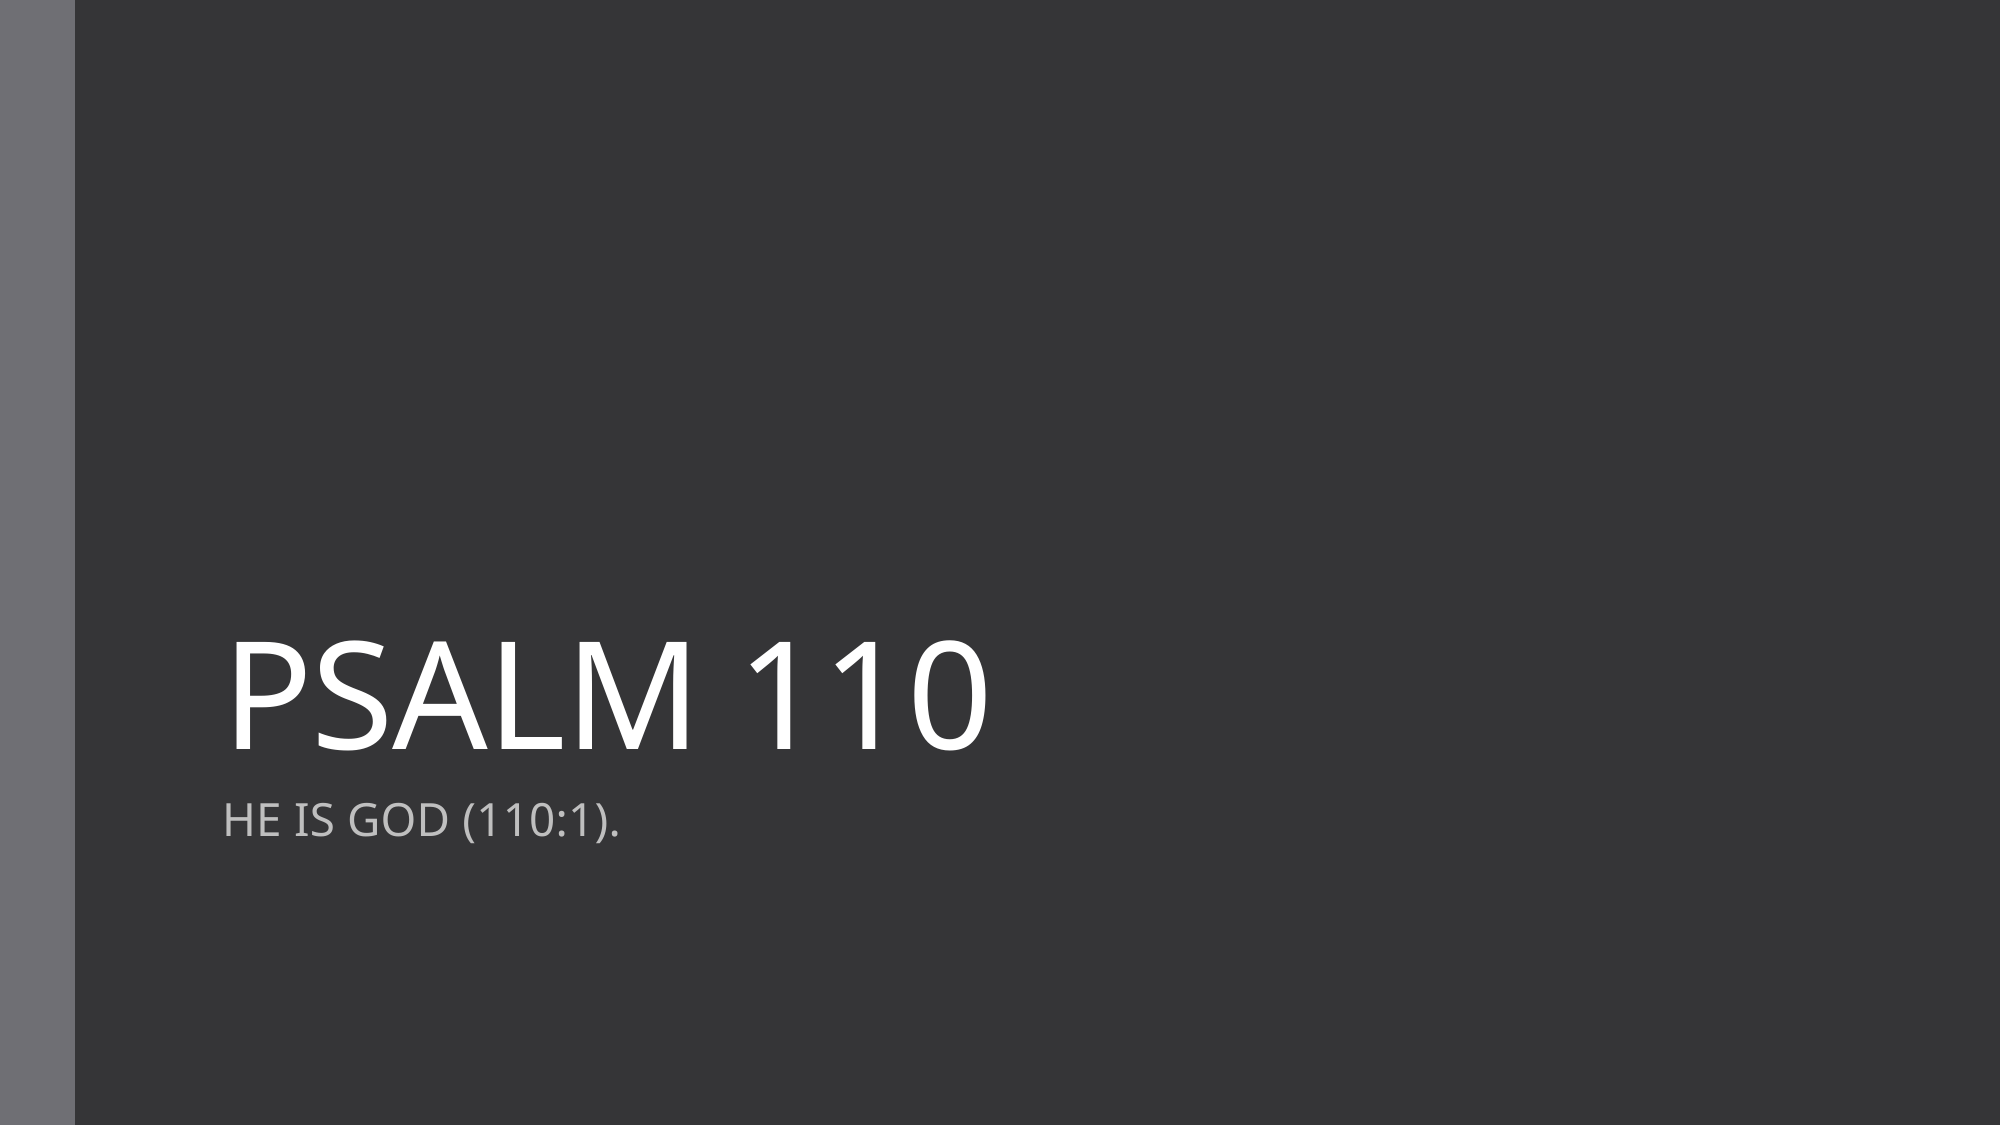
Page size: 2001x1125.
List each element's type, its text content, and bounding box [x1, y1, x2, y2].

title PSALM 110 [206, 124, 1752, 787]
subtitle HE IS GOD (110:1). [206, 787, 1752, 1066]
